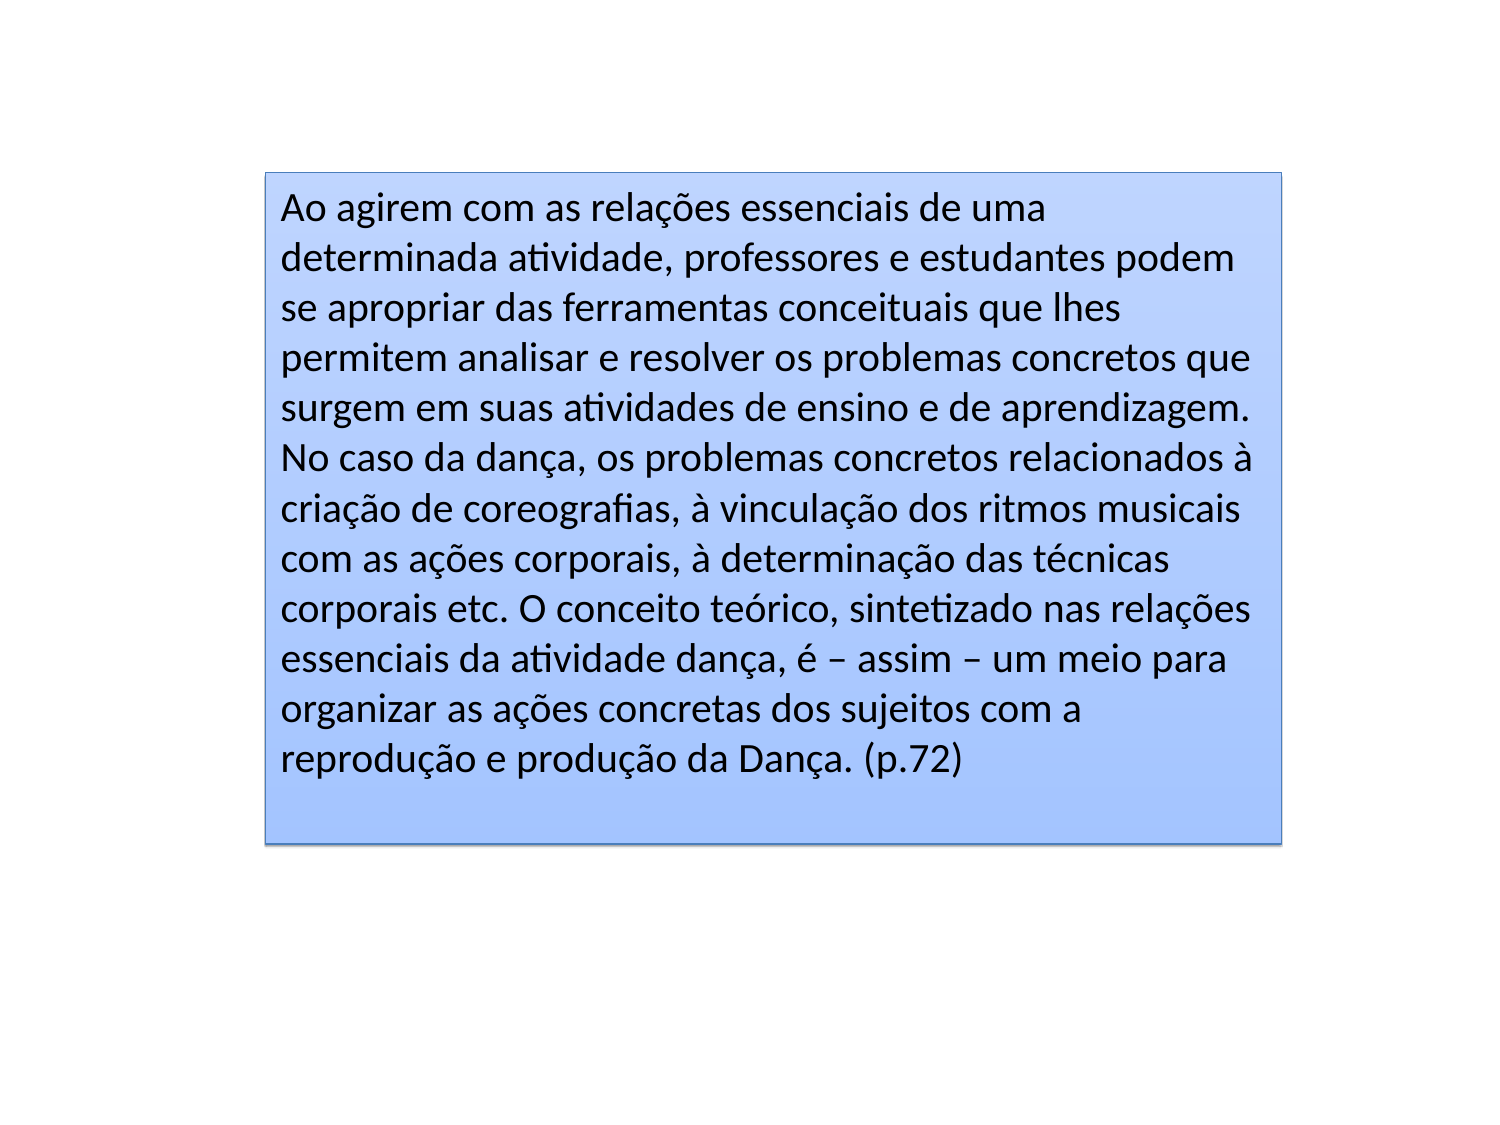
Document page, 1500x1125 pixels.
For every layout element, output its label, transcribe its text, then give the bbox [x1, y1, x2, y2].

text_box Ao agirem com as relações essenciais de uma determinada atividade, professores e estudantes podem se apropriar das ferramentas conceituais que lhes permitem analisar e resolver os problemas concretos que surgem em suas atividades de ensino e de aprendizagem. No caso da dança, os problemas concretos relacionados à criação de coreografias, à vinculação dos ritmos musicais com as ações corporais, à determinação das técnicas corporais etc. O conceito teórico, sintetizado nas relações essenciais da atividade dança, é – assim – um meio para organizar as ações concretas dos sujeitos com a reprodução e produção da Dança. (p.72) [265, 172, 1282, 845]
